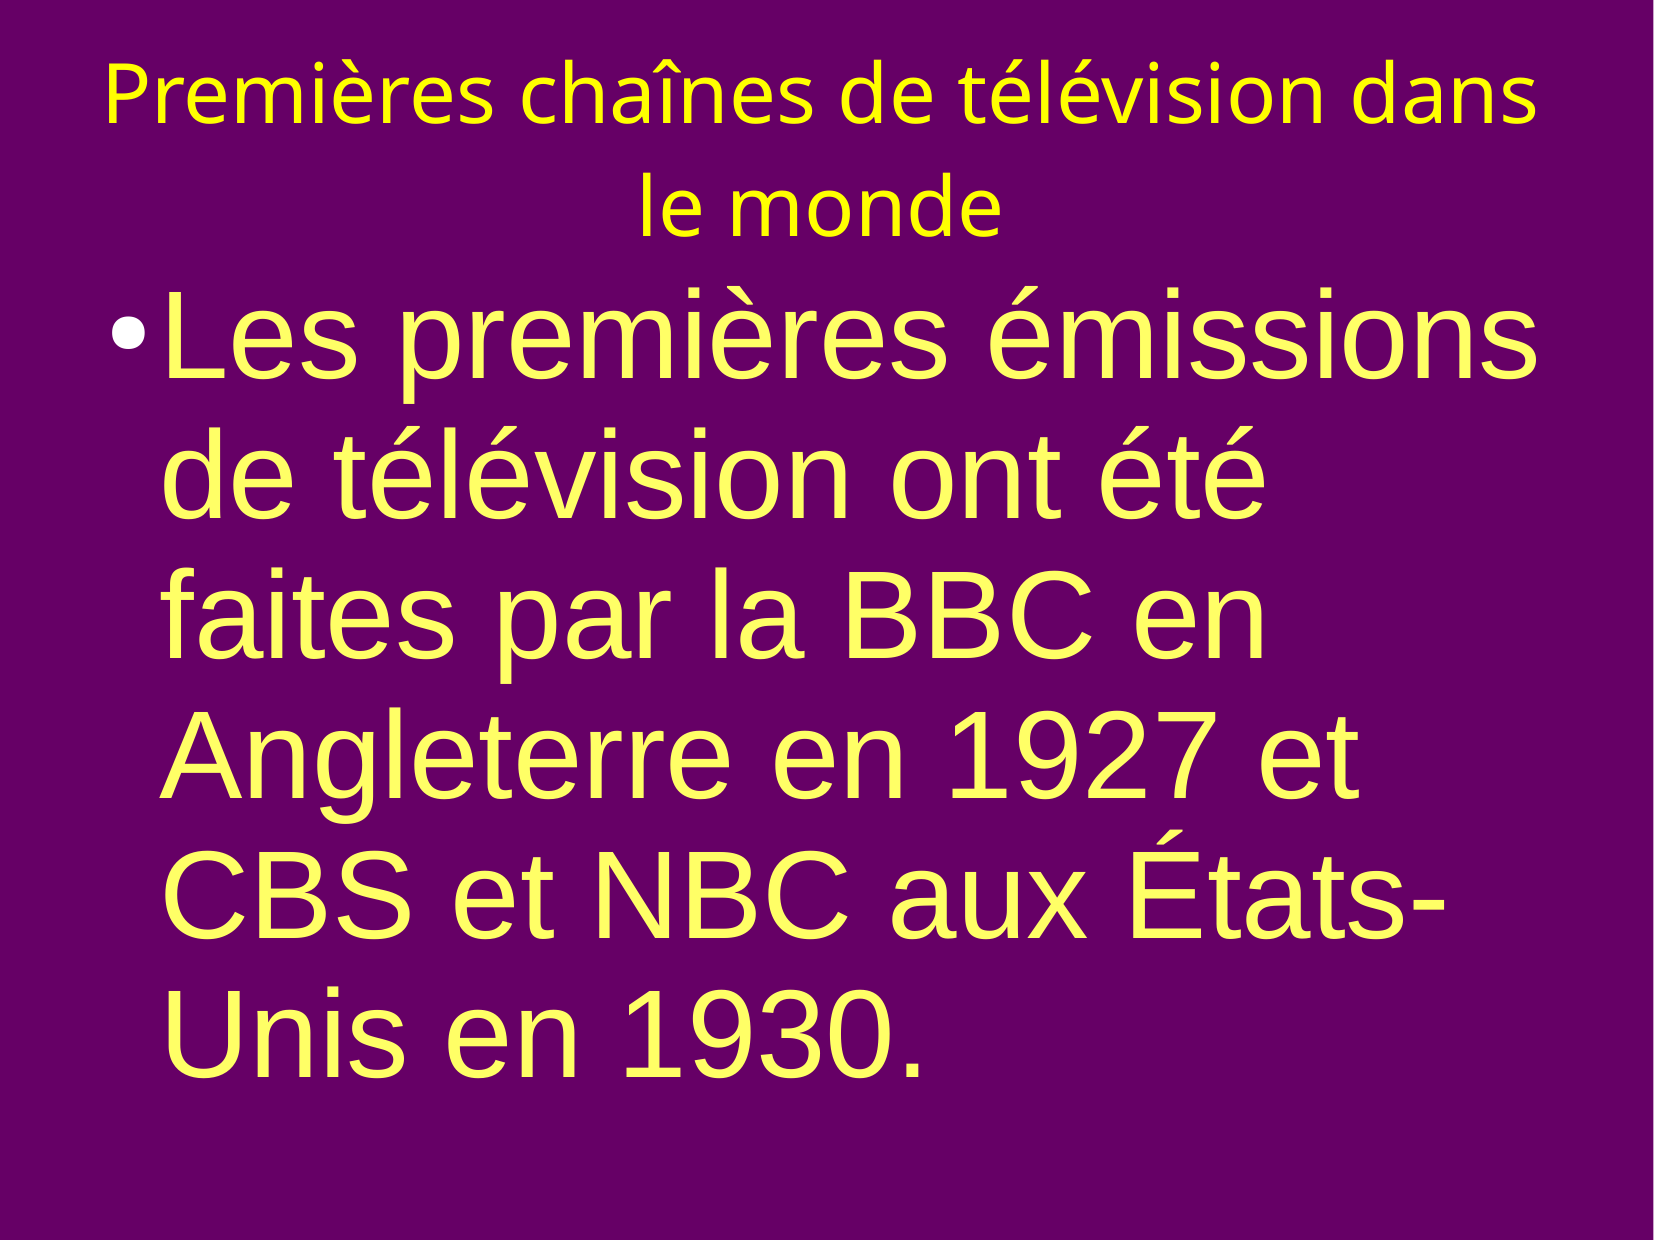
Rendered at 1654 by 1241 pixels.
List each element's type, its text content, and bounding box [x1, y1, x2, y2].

list Les premières émissions de télévision ont été faites par la BBC en Angleterre en 1927 et CBS et NBC aux États-Unis en 1930. [88, 265, 1577, 1182]
title Premières chaînes de télévision dans le monde [76, 29, 1565, 266]
